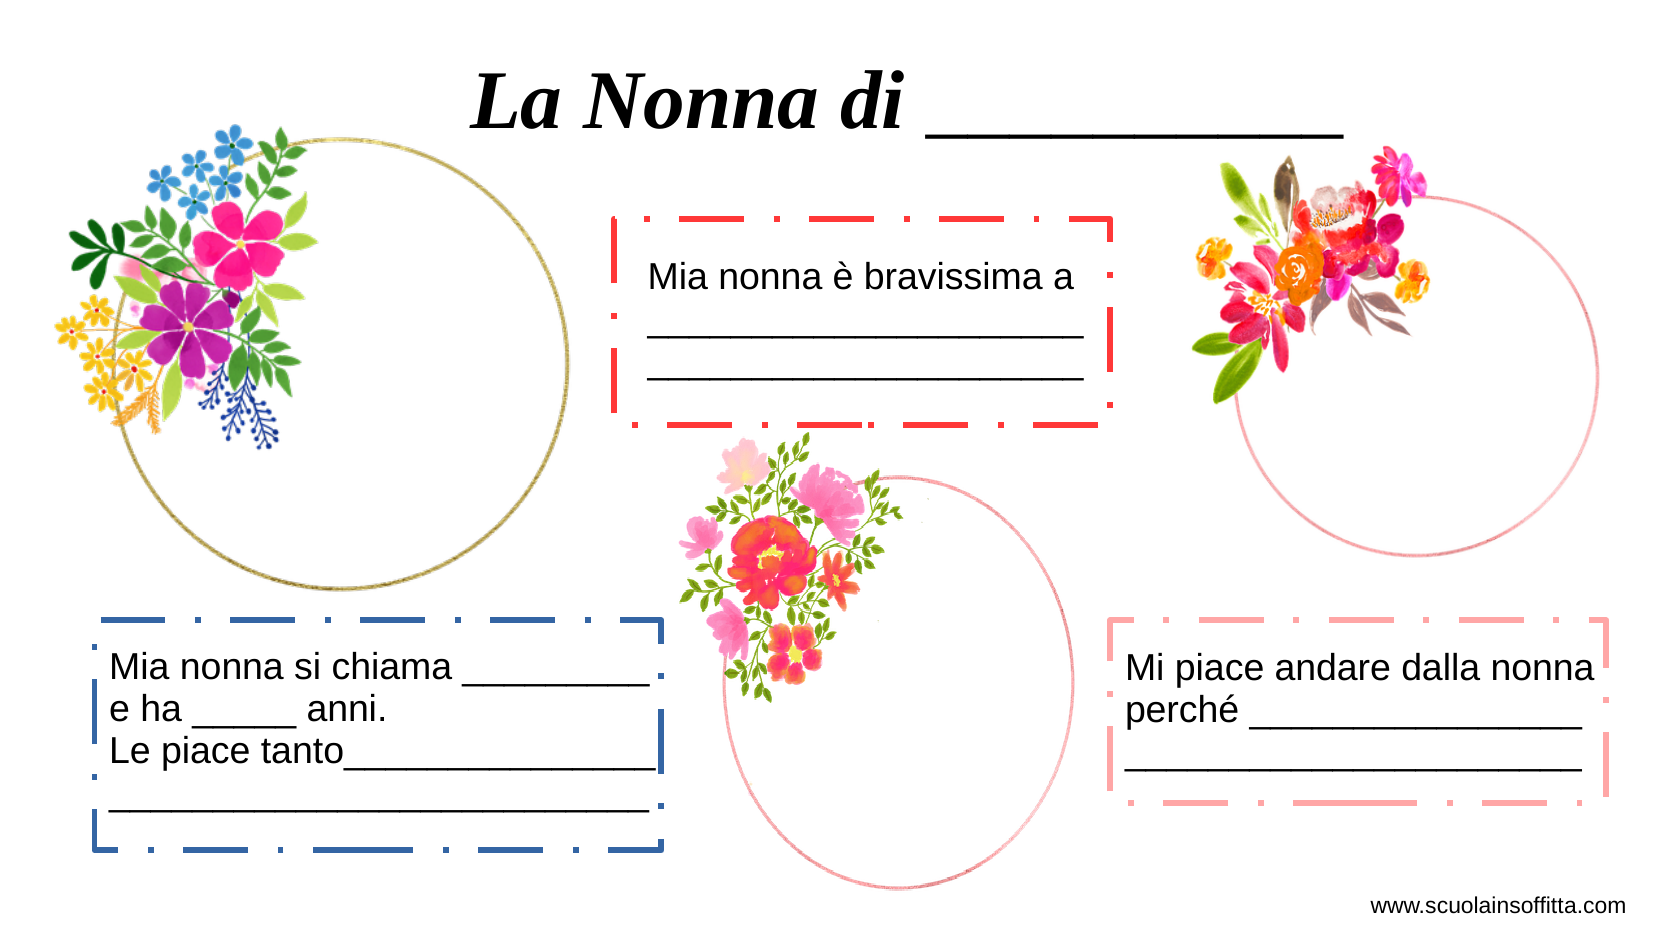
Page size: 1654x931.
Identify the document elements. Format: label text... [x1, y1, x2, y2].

text_box www.scuolainsoffitta.com [1355, 885, 1642, 927]
text_box Mia nonna si chiama _________ e ha _____ anni. Le piace tanto_______________ __________________________ [94, 637, 673, 821]
picture [673, 304, 1123, 931]
picture [1183, 138, 1607, 567]
text_box Mi piace andare dalla nonna perché ________________ ______________________ [1123, 638, 1610, 780]
text_box Mia nonna è bravissima a _____________________ _____________________ [634, 248, 1099, 389]
picture [47, 0, 634, 780]
text_box La Nonna di __________ [634, 46, 1359, 154]
